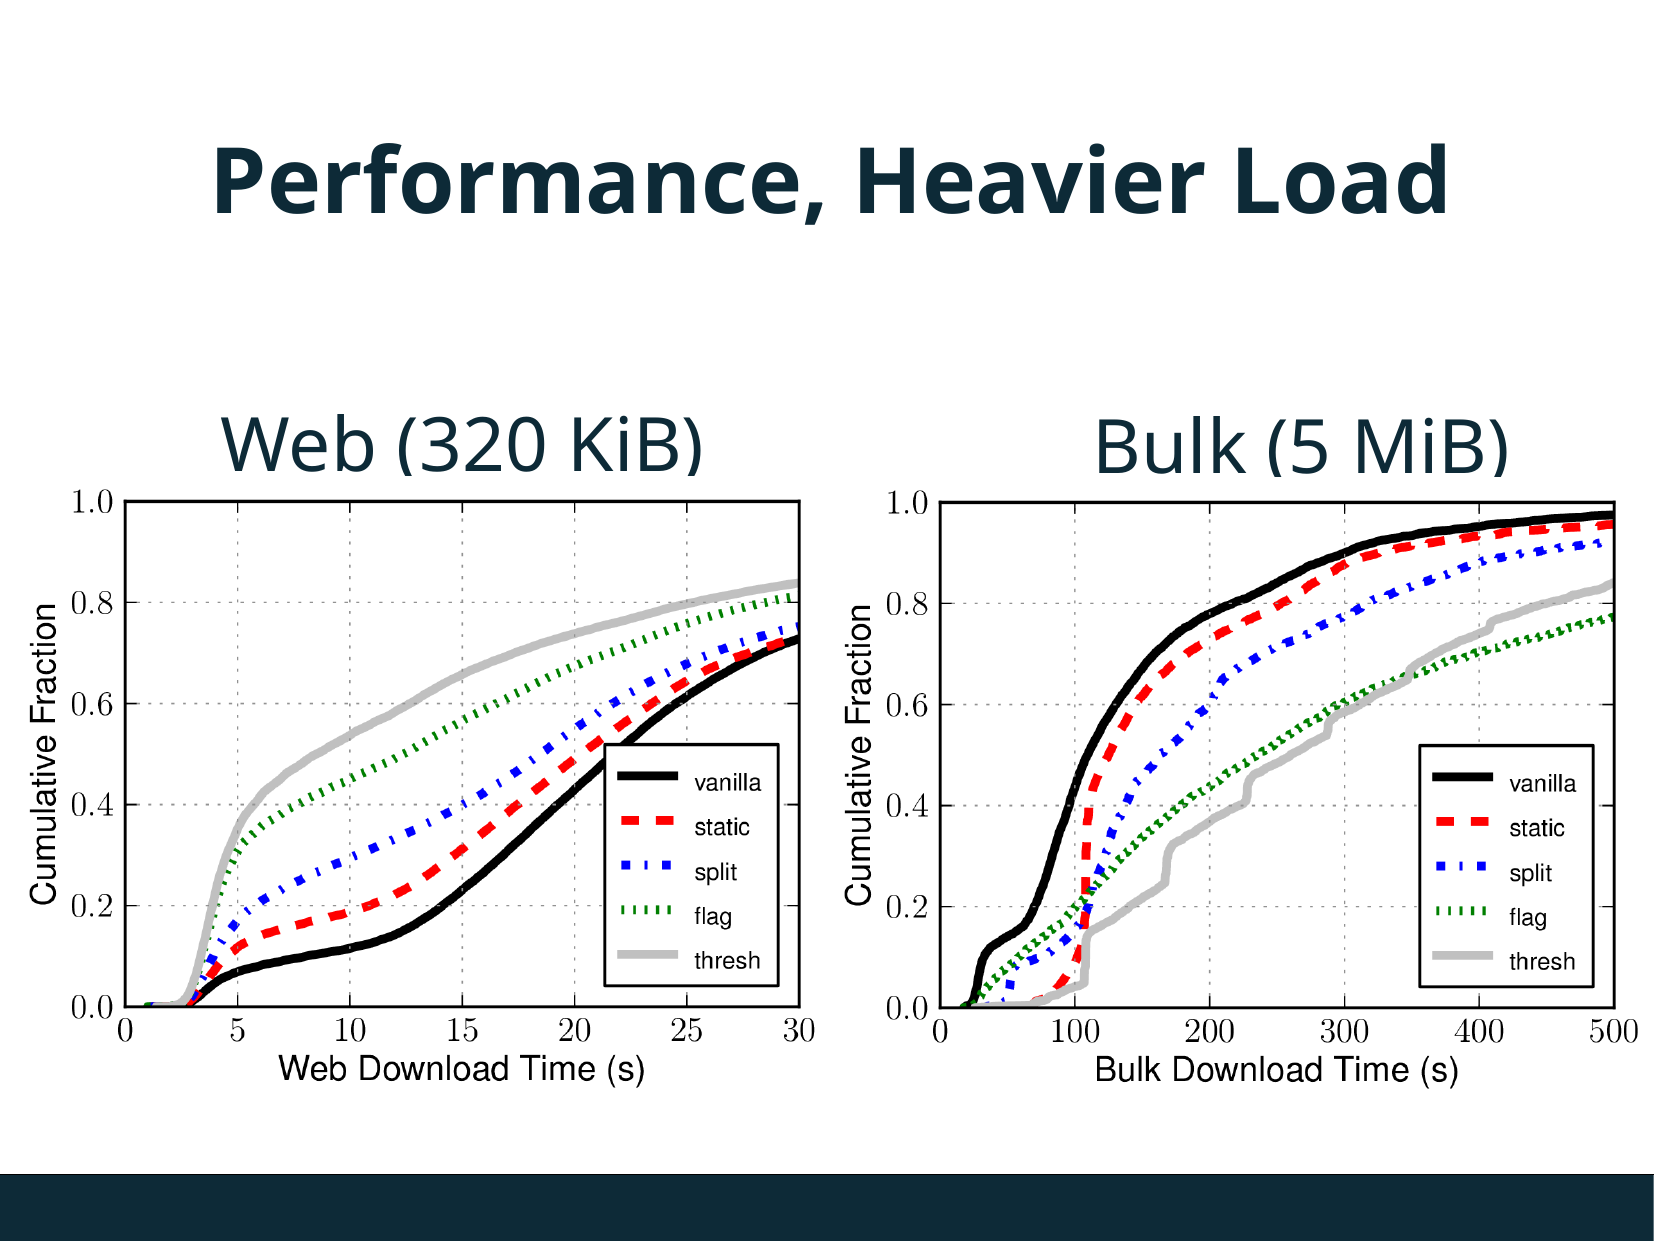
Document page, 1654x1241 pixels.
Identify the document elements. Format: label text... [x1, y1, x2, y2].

title Performance, Heavier Load [86, 74, 1575, 282]
text_box Web (320 KiB) [205, 383, 1021, 477]
text_box Bulk (5 MiB) [1078, 385, 1620, 477]
picture [0, 476, 1647, 1101]
